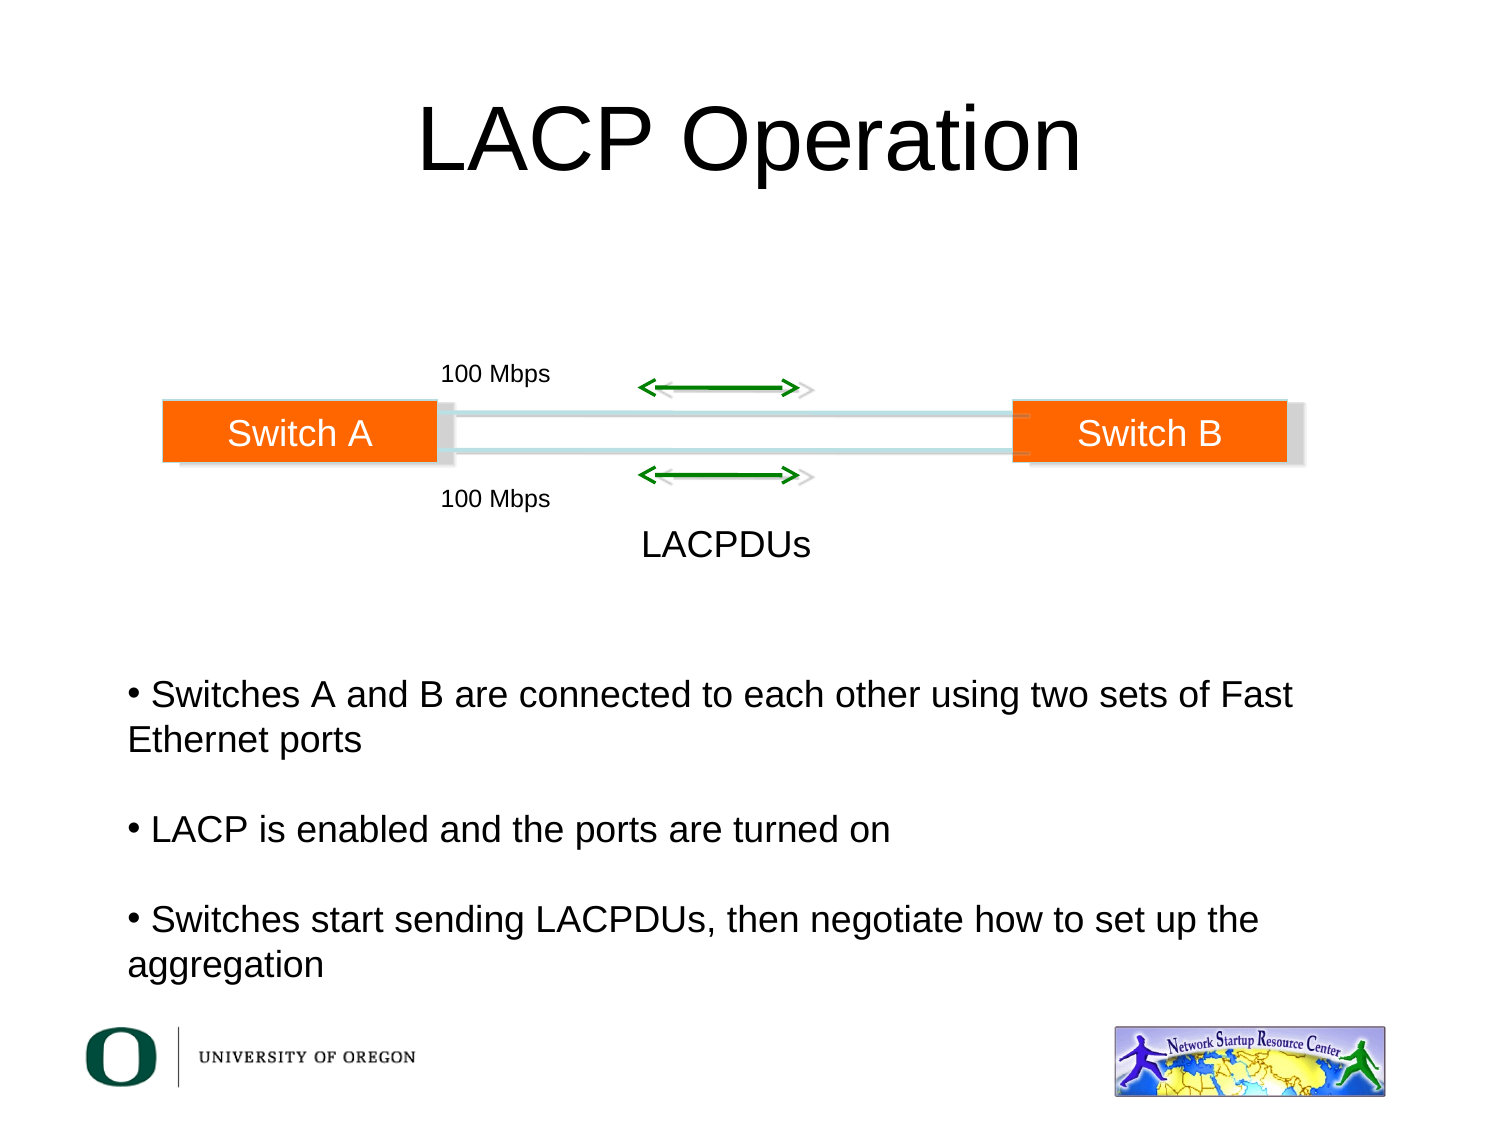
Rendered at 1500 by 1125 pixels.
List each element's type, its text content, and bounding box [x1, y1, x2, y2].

text_box Switch A [162, 399, 438, 463]
text_box Switch B [1012, 399, 1288, 463]
text_box 100 Mbps [425, 474, 566, 521]
title LACP Operation [75, 45, 1426, 233]
text_box 100 Mbps [425, 350, 566, 396]
text_box LACPDUs [626, 512, 827, 573]
picture [75, 1024, 426, 1090]
text_box Switches A and B are connected to each other using two sets of Fast Ethernet ports LACP is enabled and the ports are turned on Switches start sending LACPDUs, then negotiate how to set up the aggregation [112, 662, 1363, 993]
picture [1112, 1024, 1388, 1099]
